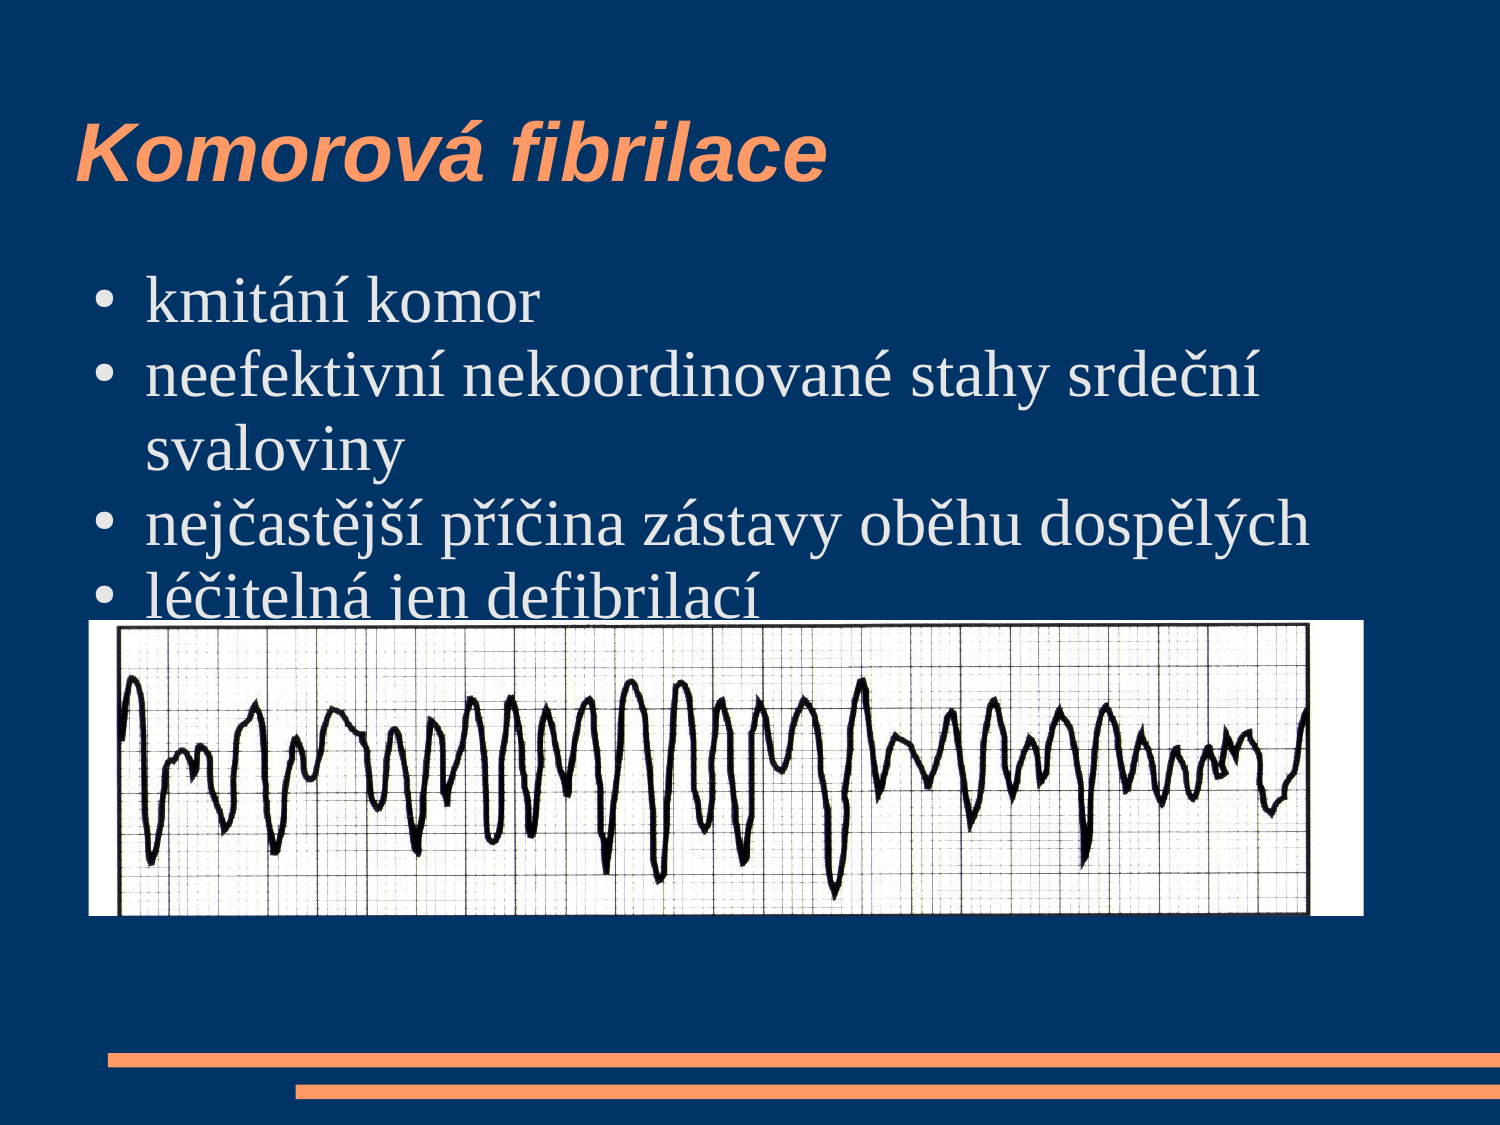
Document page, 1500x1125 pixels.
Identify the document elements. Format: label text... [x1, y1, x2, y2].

list kmitání komor neefektivní nekoordinované stahy srdeční svaloviny nejčastější příčina zástavy oběhu dospělých léčitelná jen defibrilací [75, 263, 1425, 1006]
picture [88, 620, 1364, 916]
title Komorová fibrilace [75, 59, 1425, 248]
